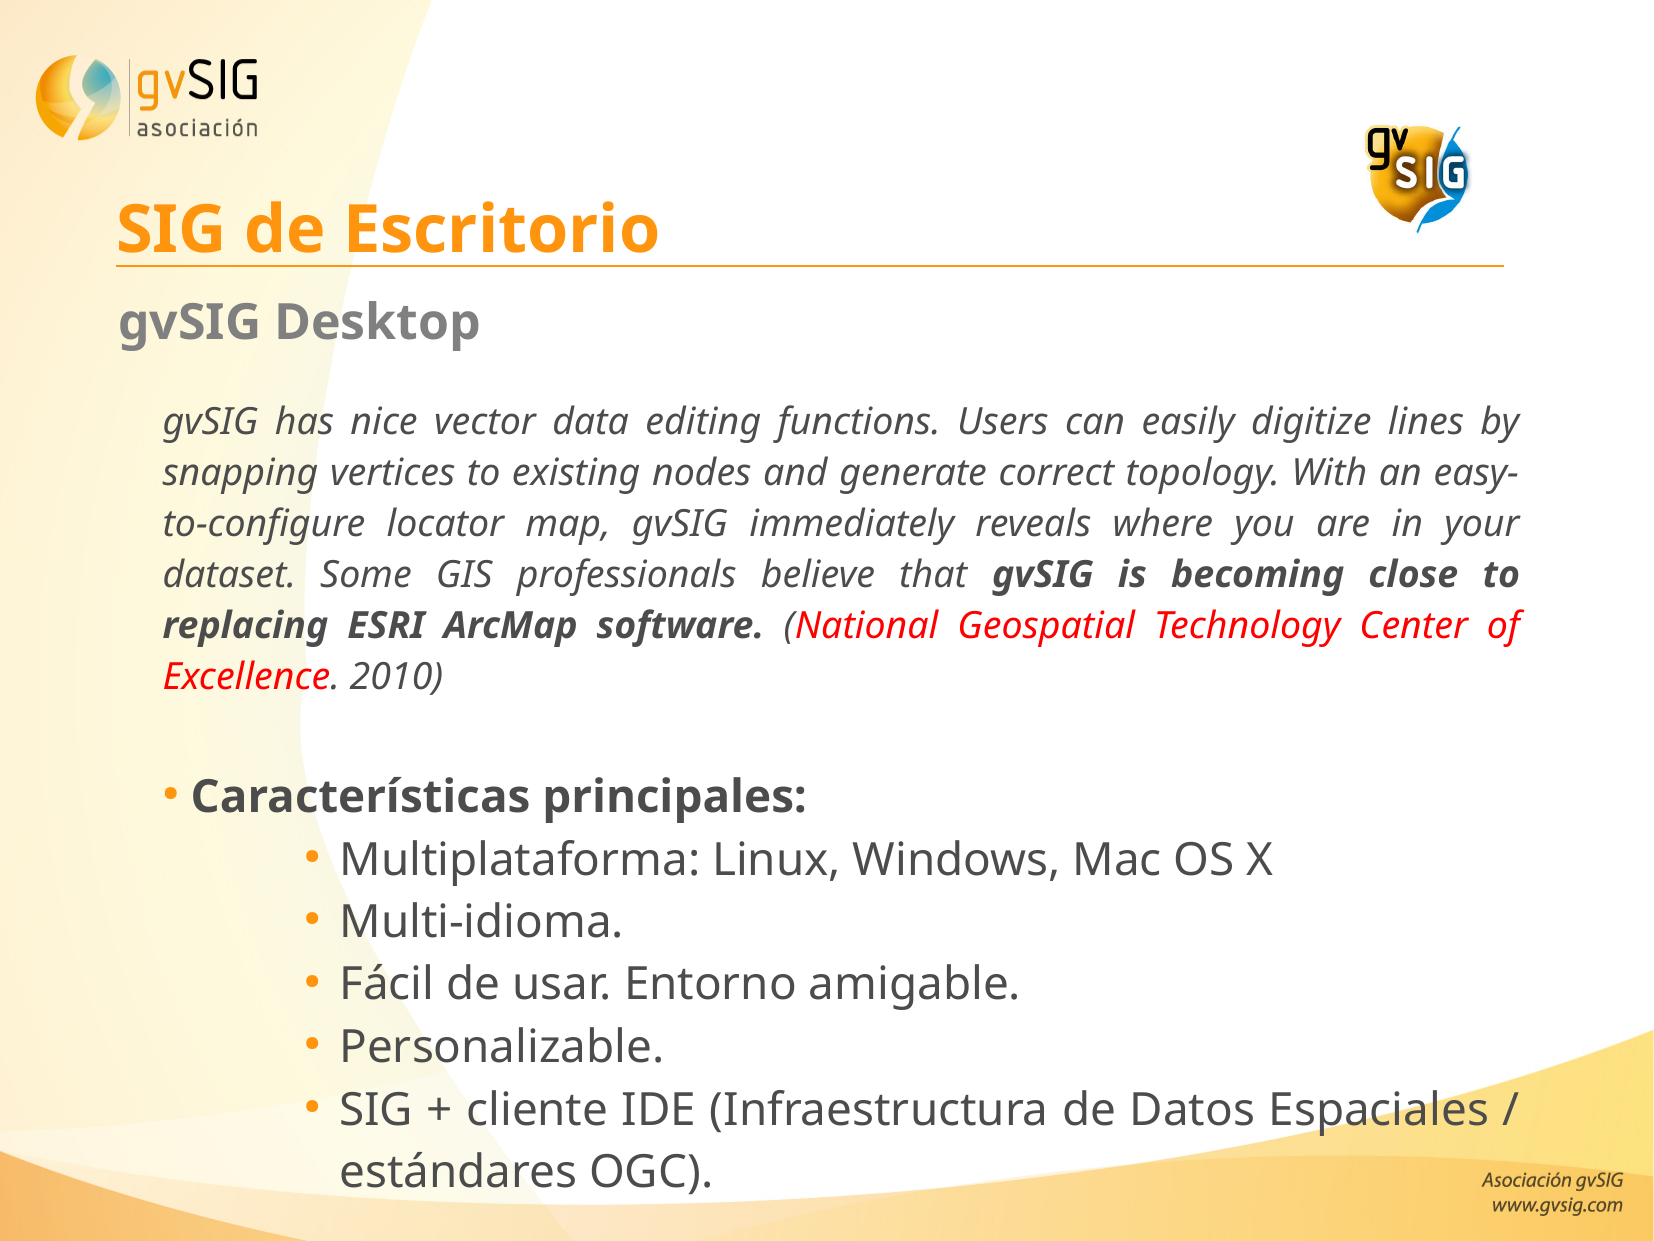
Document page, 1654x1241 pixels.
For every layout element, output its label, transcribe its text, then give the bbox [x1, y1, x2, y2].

picture [0, 0, 1654, 1241]
title SIG de Escritorio [116, 177, 1605, 276]
title gvSIG Desktop [118, 276, 1093, 365]
text_box gvSIG has nice vector data editing functions. Users can easily digitize lines by snapping vertices to existing nodes and generate correct topology. With an easy-to-configure locator map, gvSIG immediately reveals where you are in your dataset. Some GIS professionals believe that gvSIG is becoming close to replacing ESRI ArcMap software. (National Geospatial Technology Center of Excellence. 2010) Características principales: Multiplataforma: Linux, Windows, Mac OS X Multi-idioma. Fácil de usar. Entorno amigable. Personalizable. SIG + cliente IDE (Infraestructura de Datos Espaciales / estándares OGC). [147, 324, 1536, 1019]
